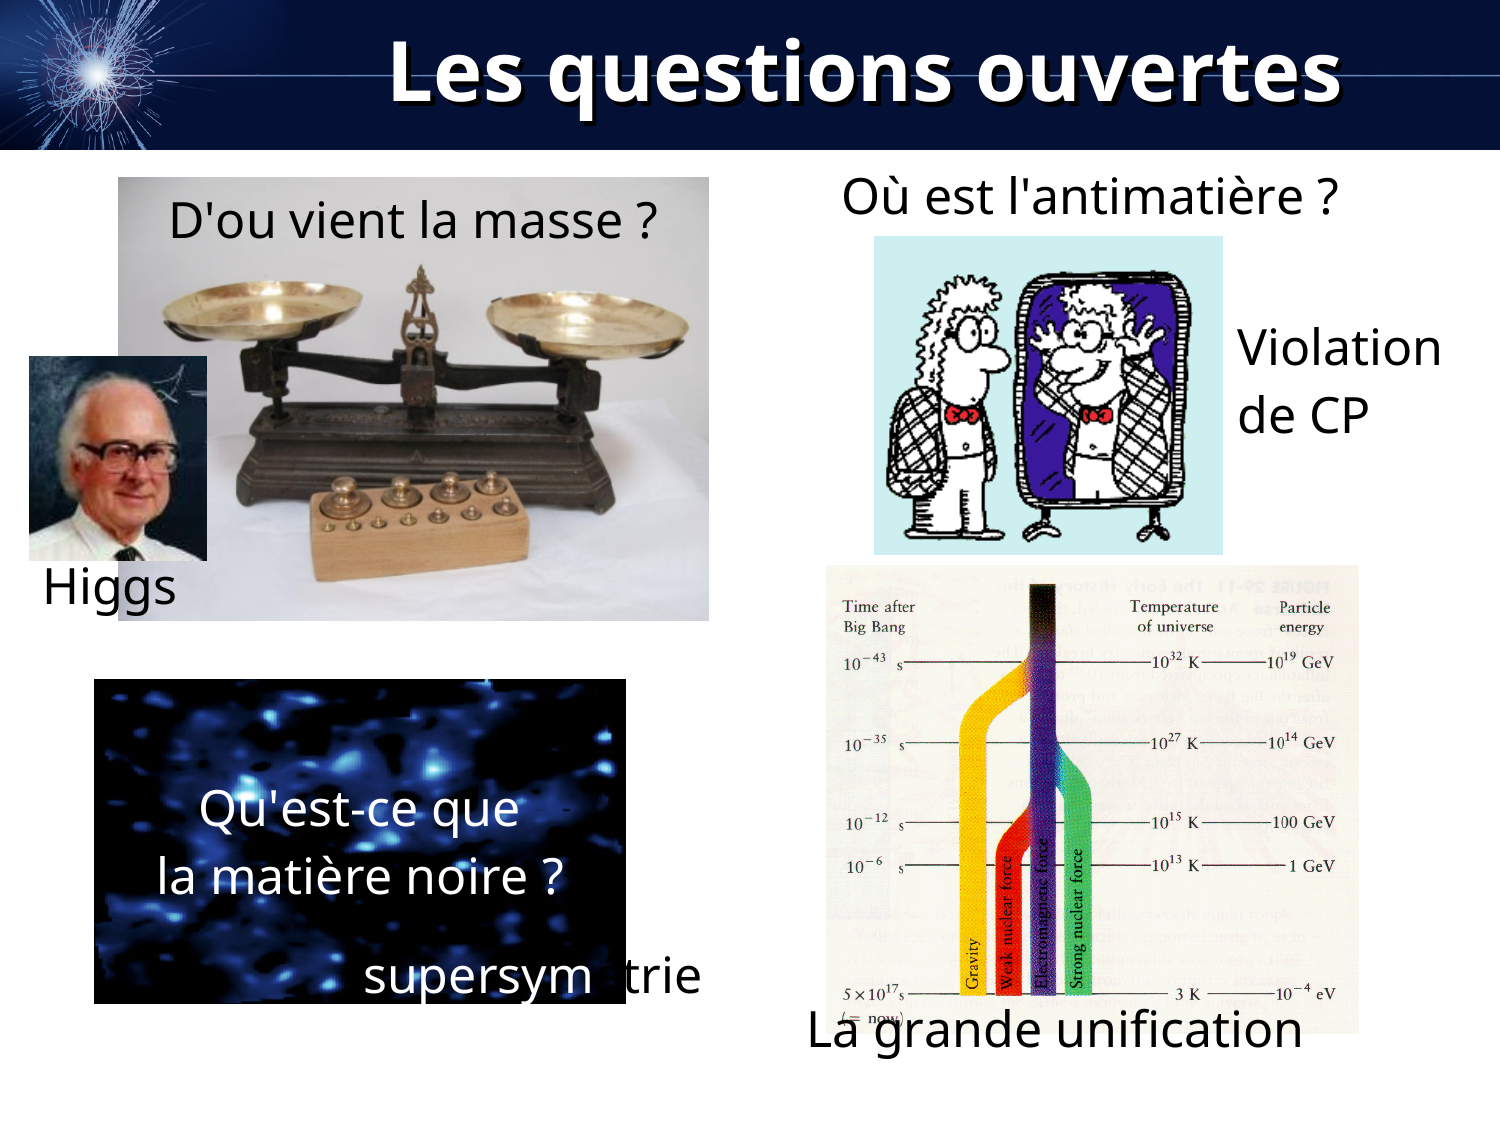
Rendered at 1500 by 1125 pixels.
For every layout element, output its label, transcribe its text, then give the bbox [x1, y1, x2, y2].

picture [94, 679, 626, 1004]
picture [0, 0, 1500, 150]
text_box Violation de CP [1222, 304, 1500, 479]
title Les questions ouvertes [372, 11, 1500, 128]
picture [874, 239, 1223, 555]
text_box supersymétrie [348, 933, 792, 1107]
text_box Higgs [27, 543, 213, 629]
text_box La grande unification [792, 986, 1401, 1072]
text_box Où est l'antimatière ? [826, 153, 1446, 239]
picture [29, 177, 709, 621]
picture [826, 565, 1359, 986]
